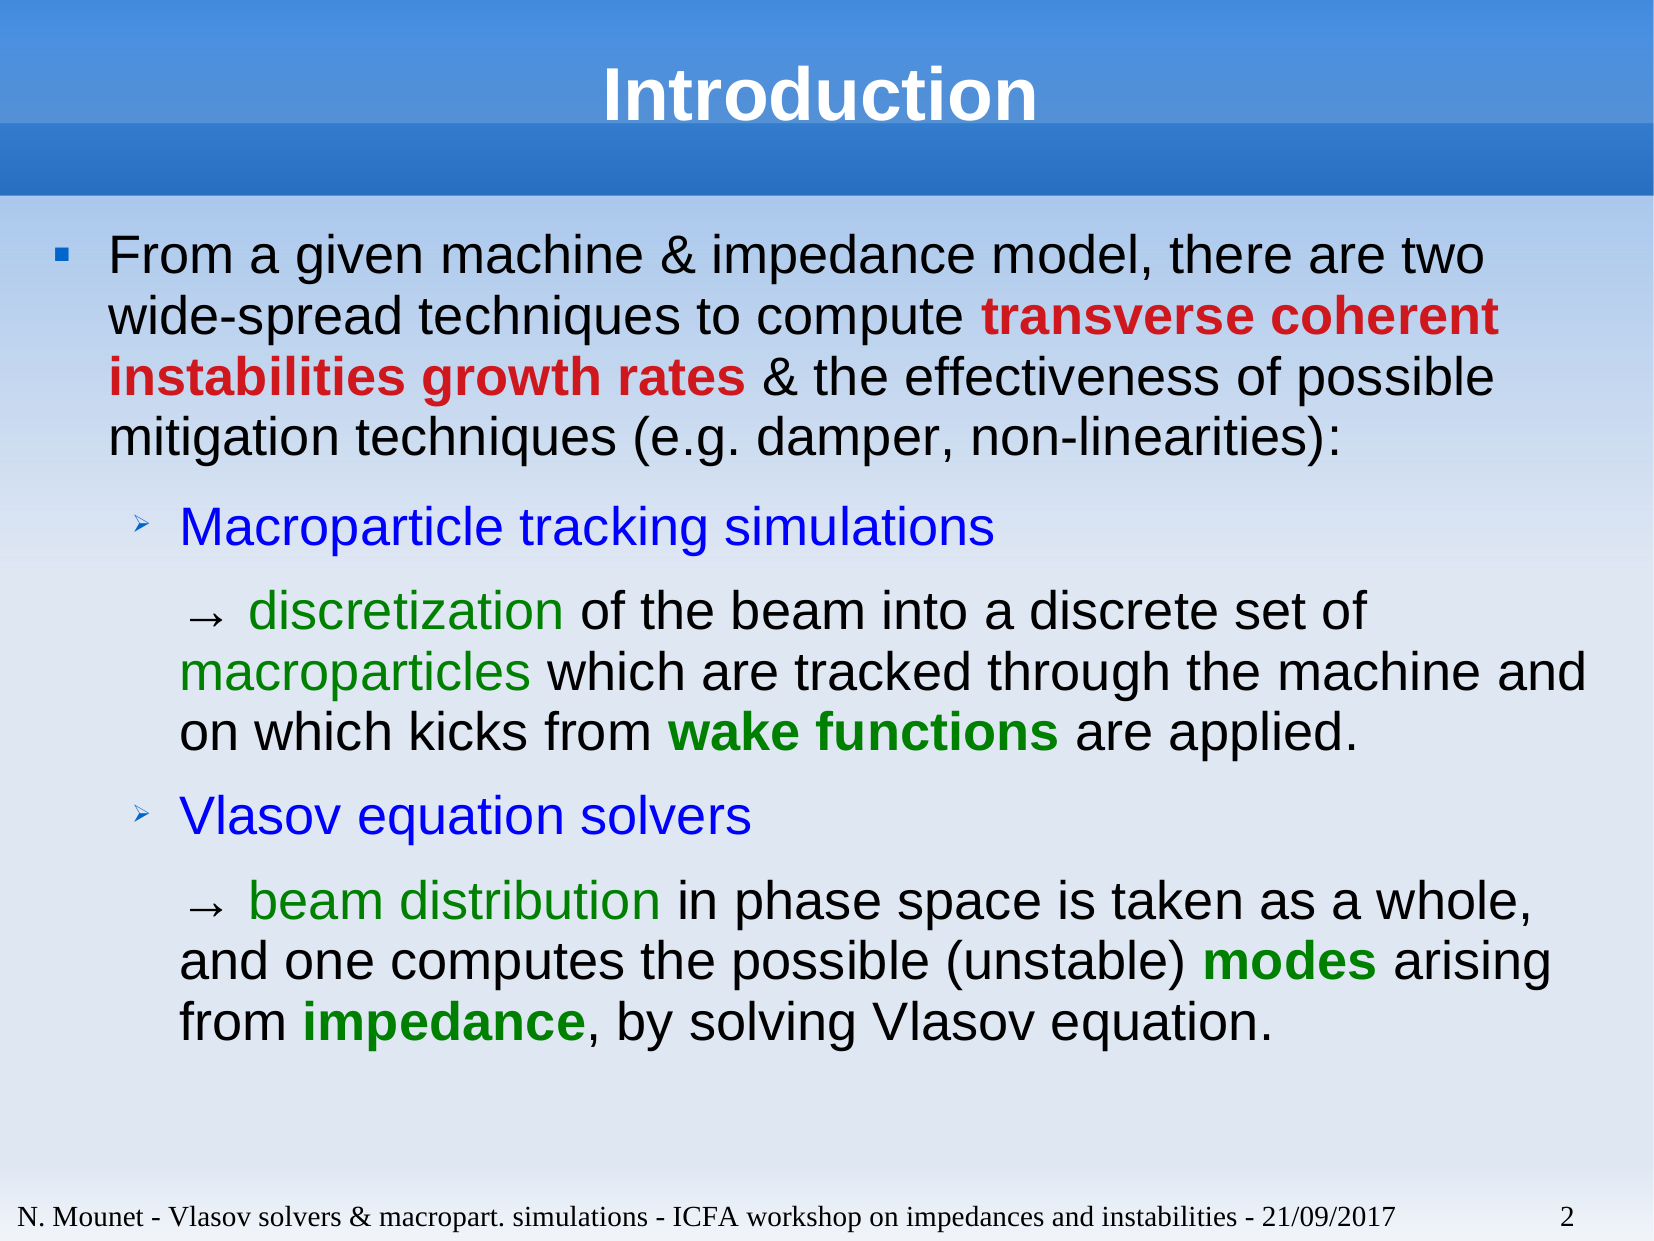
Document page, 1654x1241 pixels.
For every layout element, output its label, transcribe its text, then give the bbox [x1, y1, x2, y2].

picture [0, 0, 1654, 1241]
title Introduction [76, 1, 1565, 188]
list From a given machine & impedance model, there are two wide-spread techniques to compute transverse coherent instabilities growth rates & the effectiveness of possible mitigation techniques (e.g. damper, non-linearities): Macroparticle tracking simulations → discretization of the beam into a discrete set of macroparticles which are tracked through the machine and on which kicks from wake functions are applied. Vlasov equation solvers → beam distribution in phase space is taken as a whole, and one computes the possible (unstable) modes arising from impedance, by solving Vlasov equation. [37, 225, 1625, 1241]
